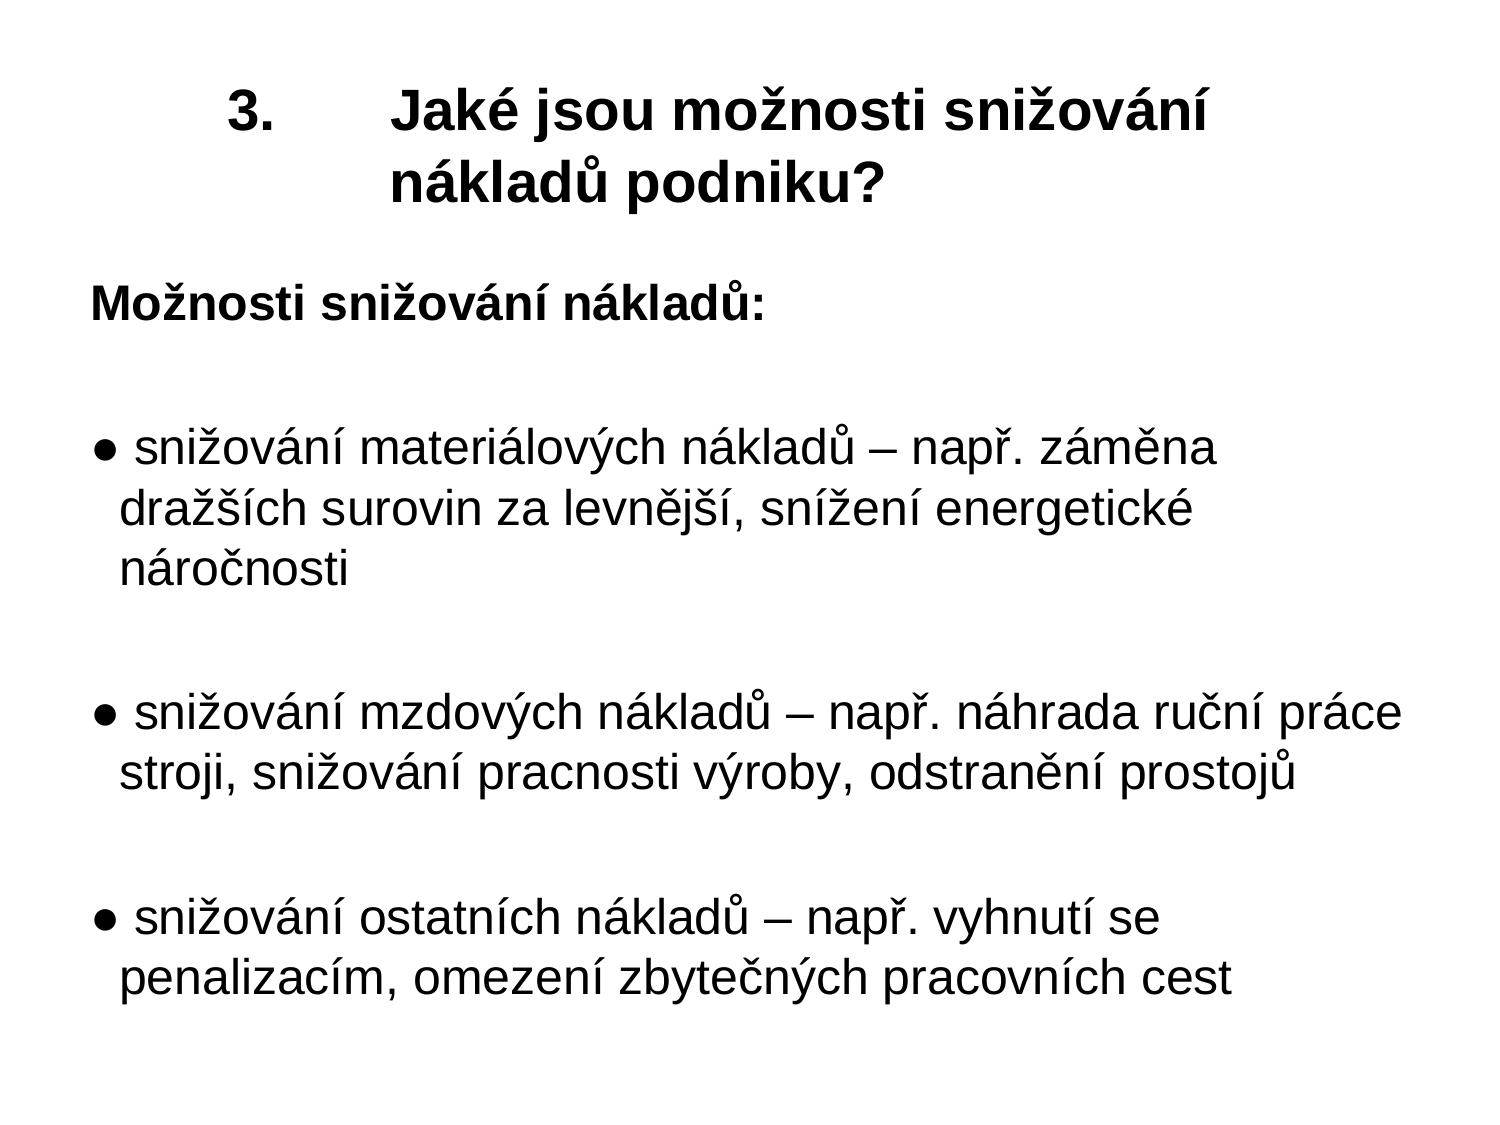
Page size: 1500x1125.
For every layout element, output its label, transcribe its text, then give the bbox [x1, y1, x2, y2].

list Možnosti snižování nákladů: ● snižování materiálových nákladů – např. záměna dražších surovin za levnější, snížení energetické náročnosti ● snižování mzdových nákladů – např. náhrada ruční práce stroji, snižování pracnosti výroby, odstranění prostojů ● snižování ostatních nákladů – např. vyhnutí se penalizacím, omezení zbytečných pracovních cest [75, 262, 1426, 1125]
title 3. Jaké jsou možnosti snižování nákladů podniku? [75, 45, 1426, 233]
